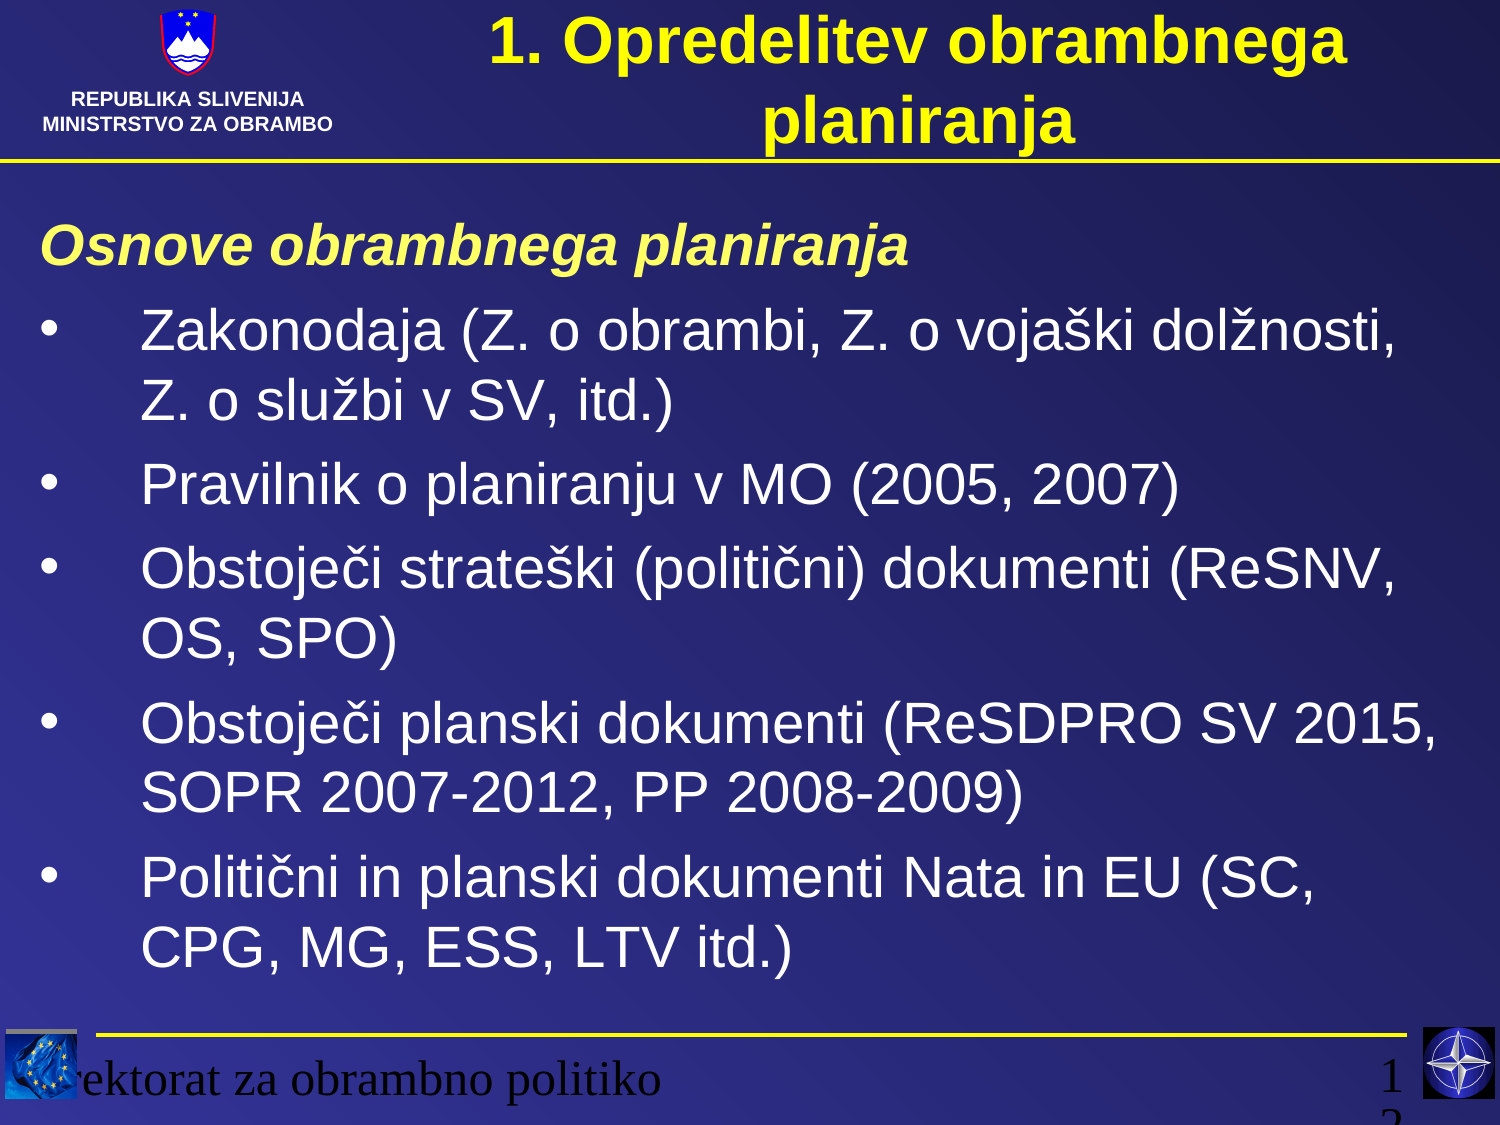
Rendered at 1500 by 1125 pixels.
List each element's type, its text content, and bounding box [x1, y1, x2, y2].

title 1. Opredelitev obrambnega planiranja [348, 0, 1489, 165]
list Osnove obrambnega planiranja Zakonodaja (Z. o obrambi, Z. o vojaški dolžnosti, Z. o službi v SV, itd.) Pravilnik o planiranju v MO (2005, 2007) Obstoječi strateški (politični) dokumenti (ReSNV, OS, SPO) Obstoječi planski dokumenti (ReSDPRO SV 2015, SOPR 2007-2012, PP 2008-2009) Politični in planski dokumenti Nata in EU (SC, CPG, MG, ESS, LTV itd.) [24, 200, 1476, 1006]
